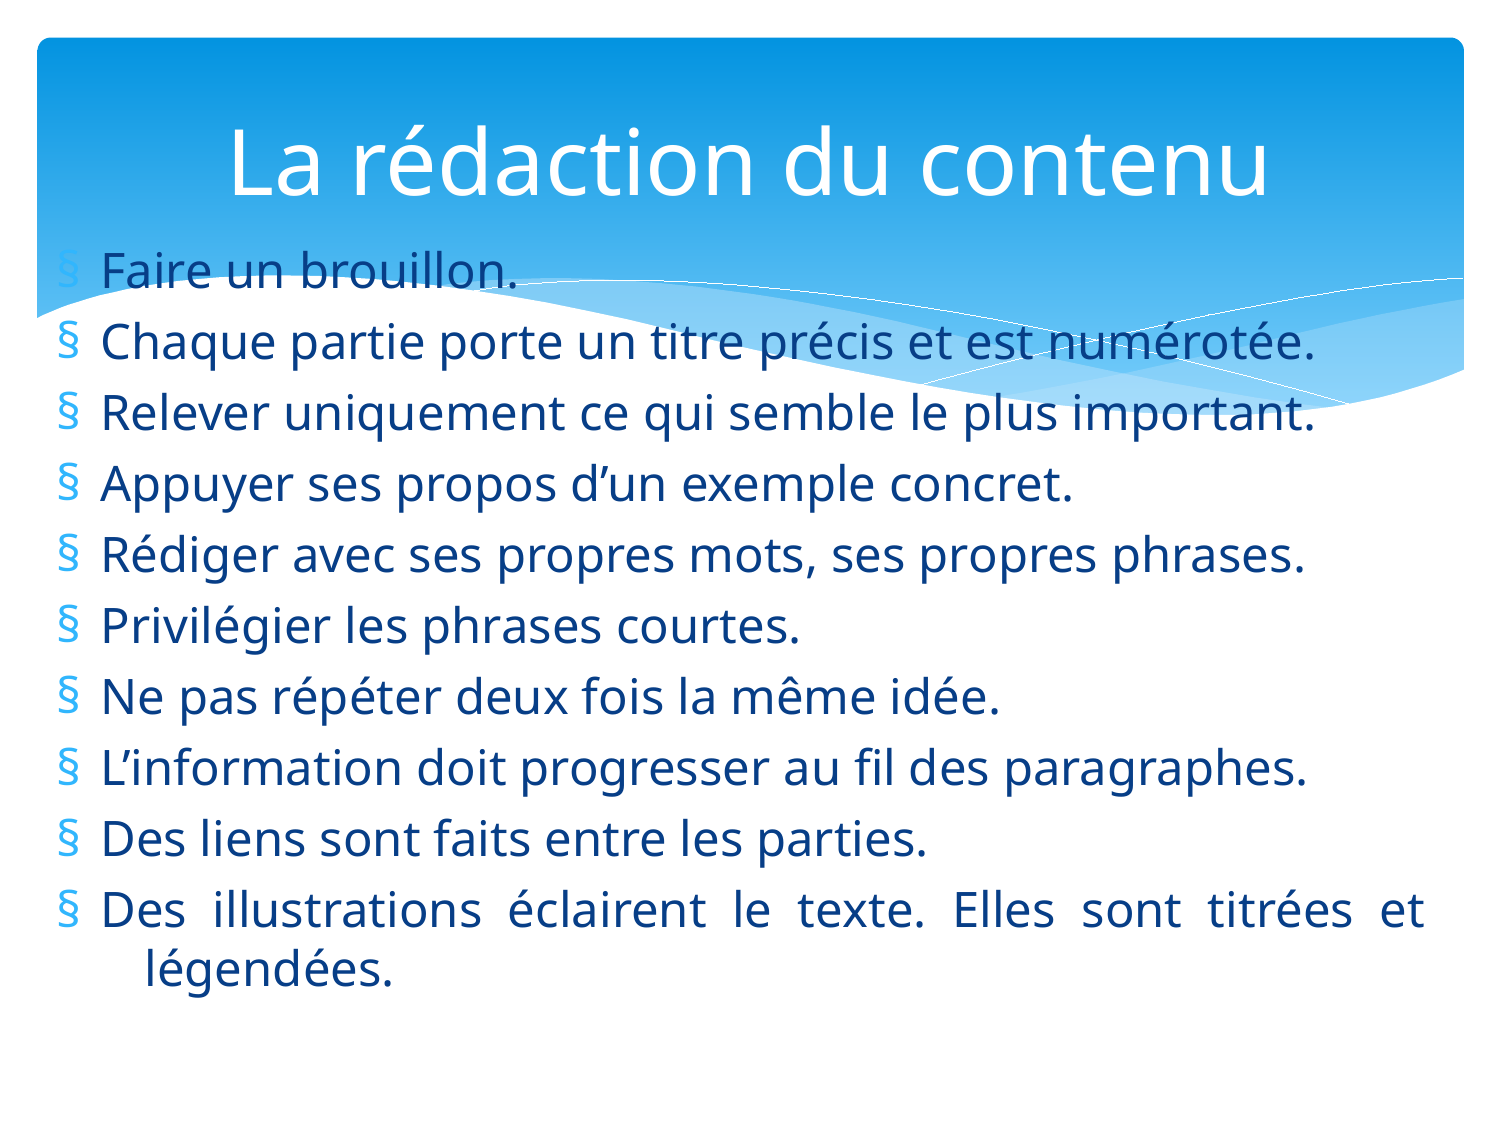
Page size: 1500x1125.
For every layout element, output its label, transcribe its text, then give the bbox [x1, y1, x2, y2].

list Faire un brouillon. Chaque partie porte un titre précis et est numérotée. Relever uniquement ce qui semble le plus important. Appuyer ses propos d’un exemple concret. Rédiger avec ses propres mots, ses propres phrases. Privilégier les phrases courtes. Ne pas répéter deux fois la même idée. L’information doit progresser au fil des paragraphes. Des liens sont faits entre les parties. Des illustrations éclairent le texte. Elles sont titrées et légendées. [41, 231, 1459, 1005]
title La rédaction du contenu [75, 55, 1426, 262]
